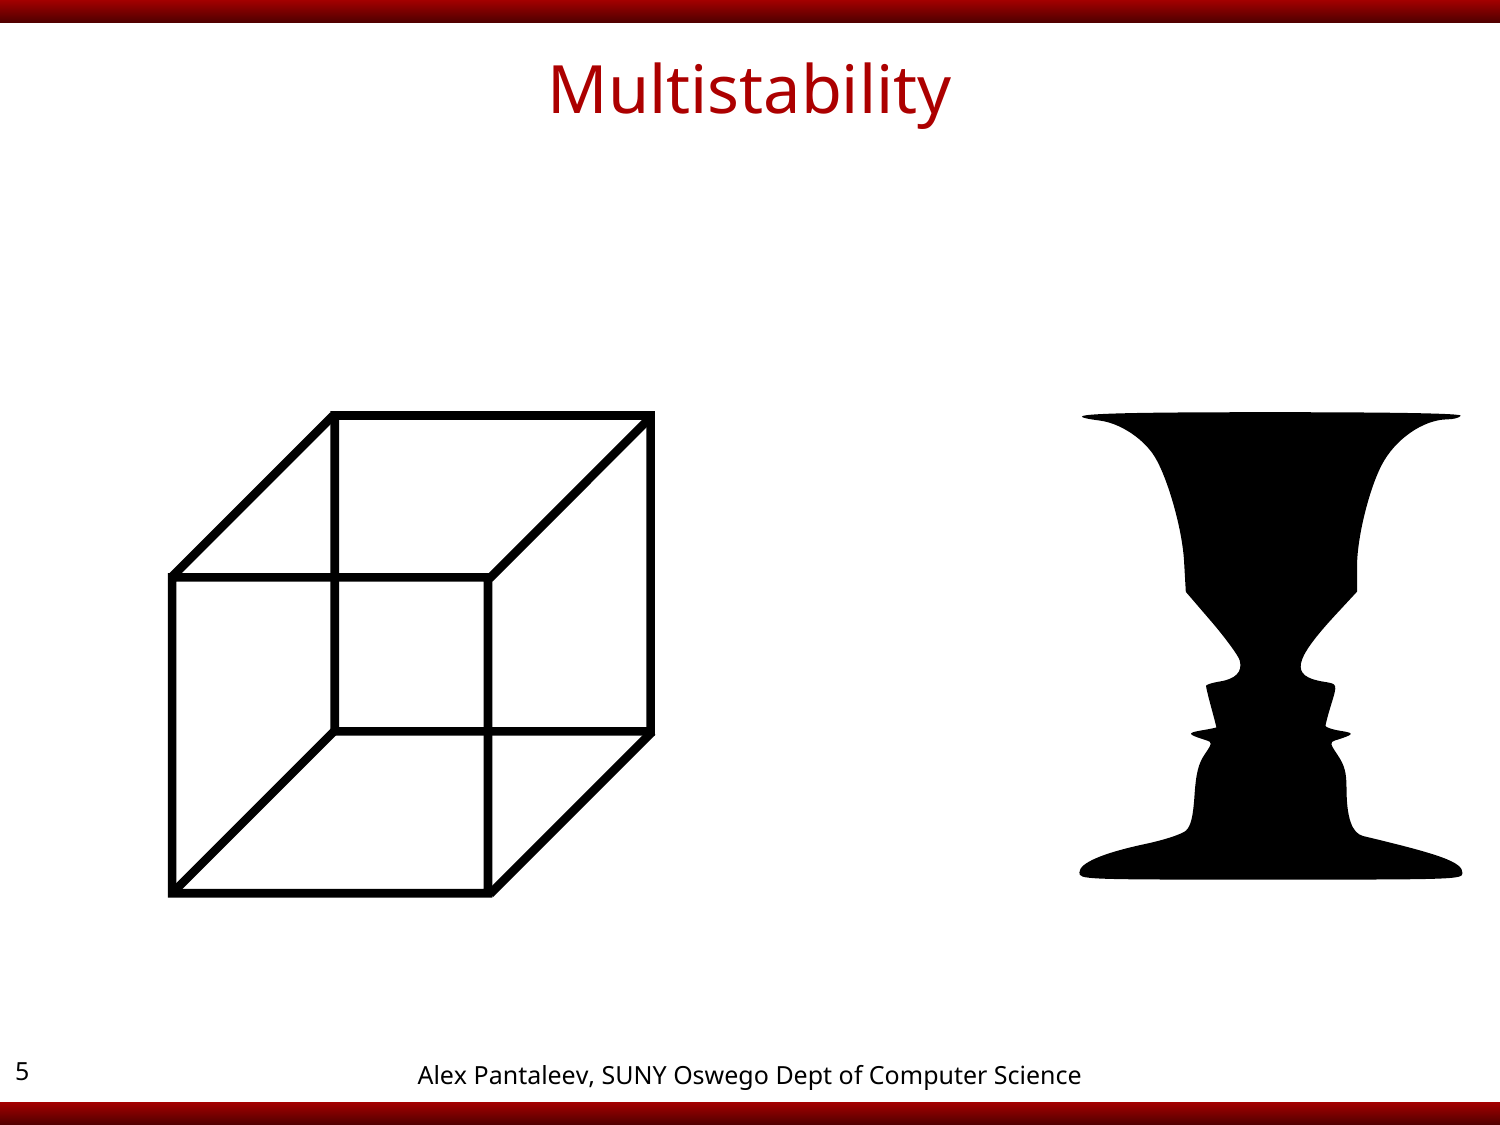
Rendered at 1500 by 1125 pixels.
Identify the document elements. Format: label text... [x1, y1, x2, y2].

picture [0, 314, 1463, 898]
title Multistability [0, 24, 1500, 150]
